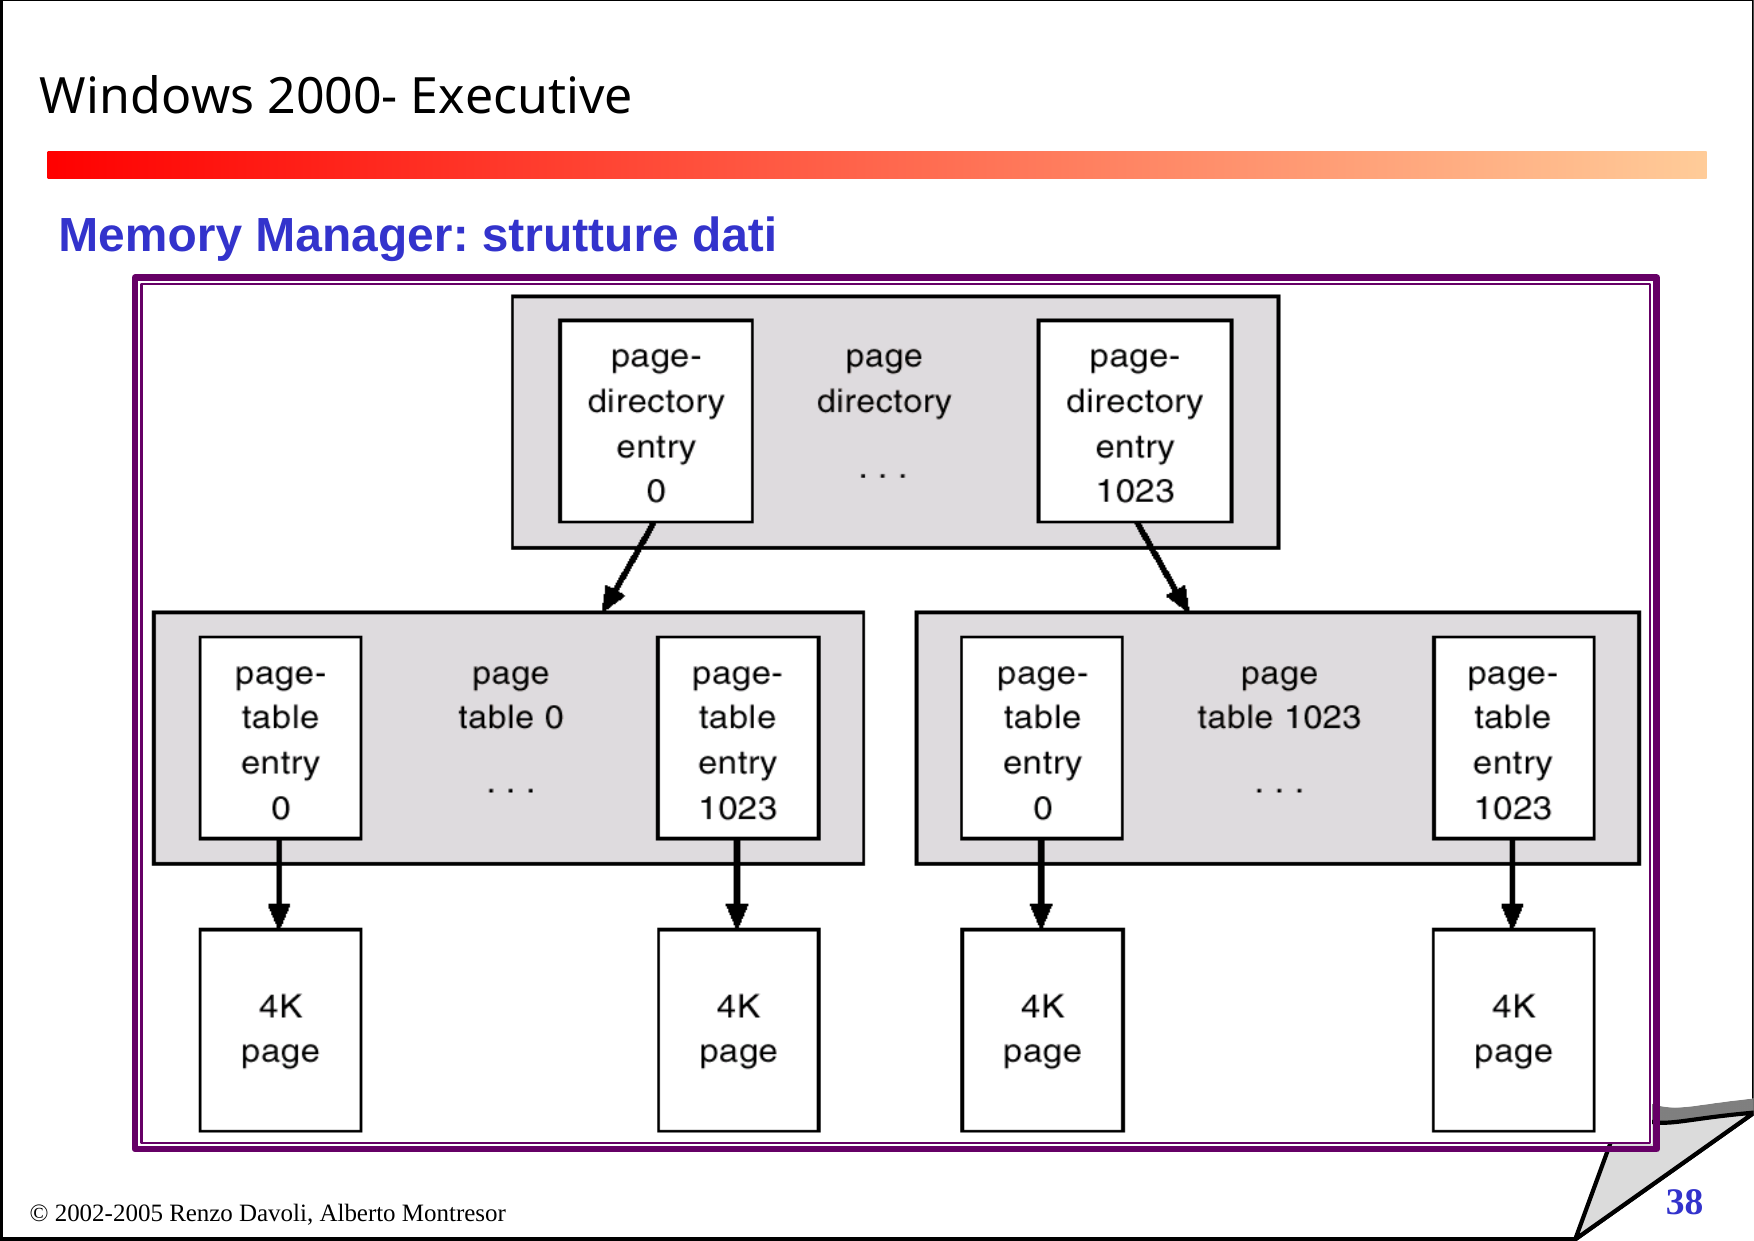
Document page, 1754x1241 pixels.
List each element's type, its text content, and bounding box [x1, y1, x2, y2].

picture [129, 272, 1663, 1155]
title Windows 2000- Executive [40, 49, 1713, 144]
list Memory Manager: strutture dati [58, 206, 1695, 293]
